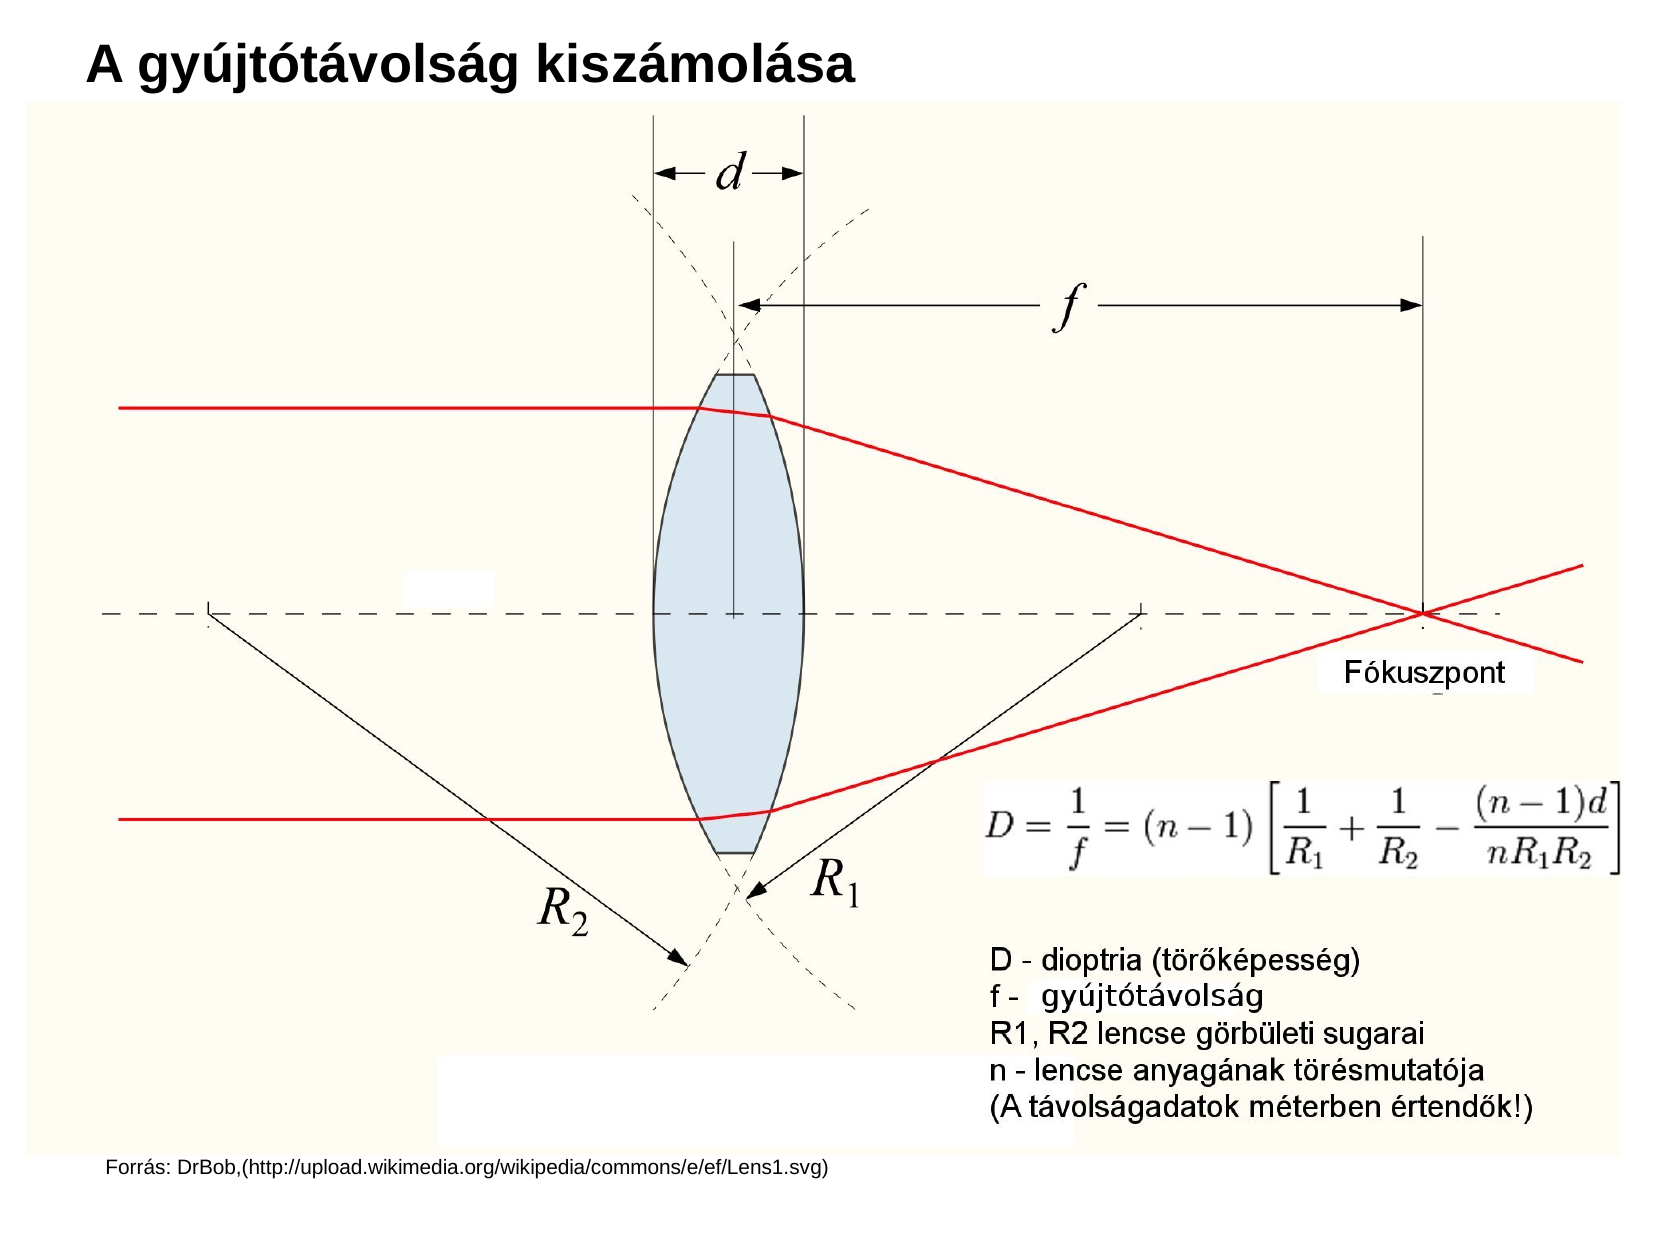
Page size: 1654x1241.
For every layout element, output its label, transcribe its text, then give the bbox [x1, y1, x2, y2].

text_box A gyújtótávolság kiszámolása [70, 26, 872, 101]
text_box Forrás: DrBob,(http://upload.wikimedia.org/wikipedia/commons/e/ef/Lens1.svg) [90, 1156, 856, 1190]
picture [26, 101, 1621, 1156]
